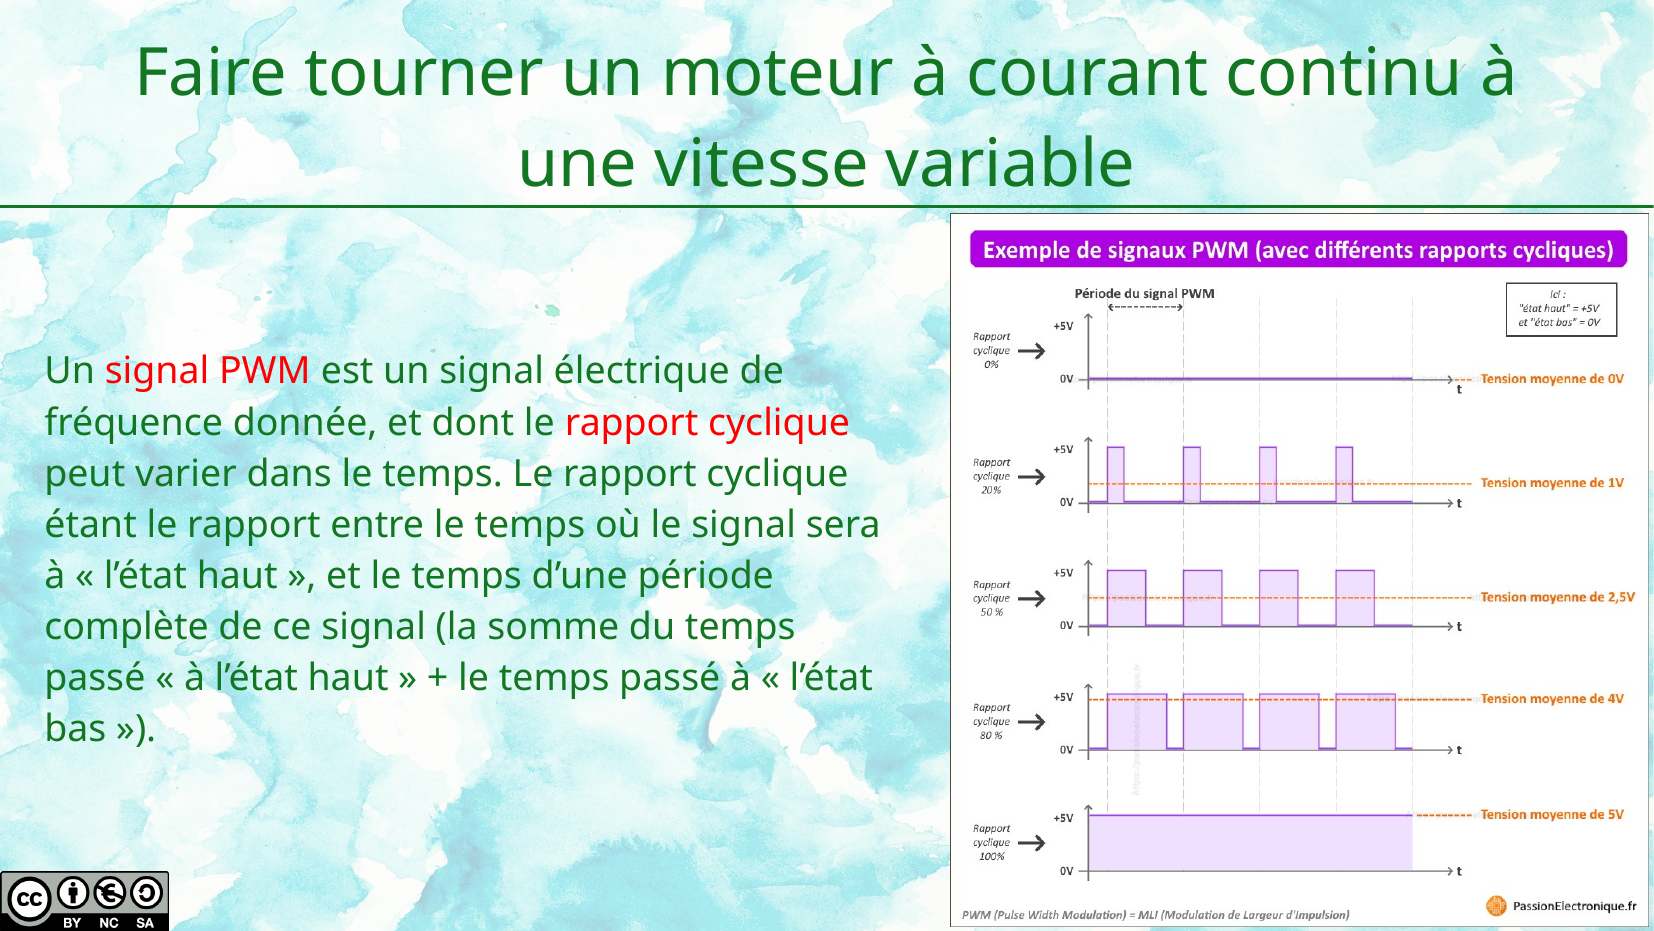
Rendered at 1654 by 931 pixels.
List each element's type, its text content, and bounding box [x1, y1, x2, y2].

title Faire tourner un moteur à courant continu à une vitesse variable [82, 23, 1571, 206]
text_box Un signal PWM est un signal électrique de fréquence donnée, et dont le rapport cyclique peut varier dans le temps. Le rapport cyclique étant le rapport entre le temps où le signal sera à « l’état haut », et le temps d’une période complète de ce signal (la somme du temps passé « à l’état haut » + le temps passé à « l’état bas »). [29, 336, 916, 760]
picture [0, 871, 169, 931]
picture [950, 213, 1649, 927]
